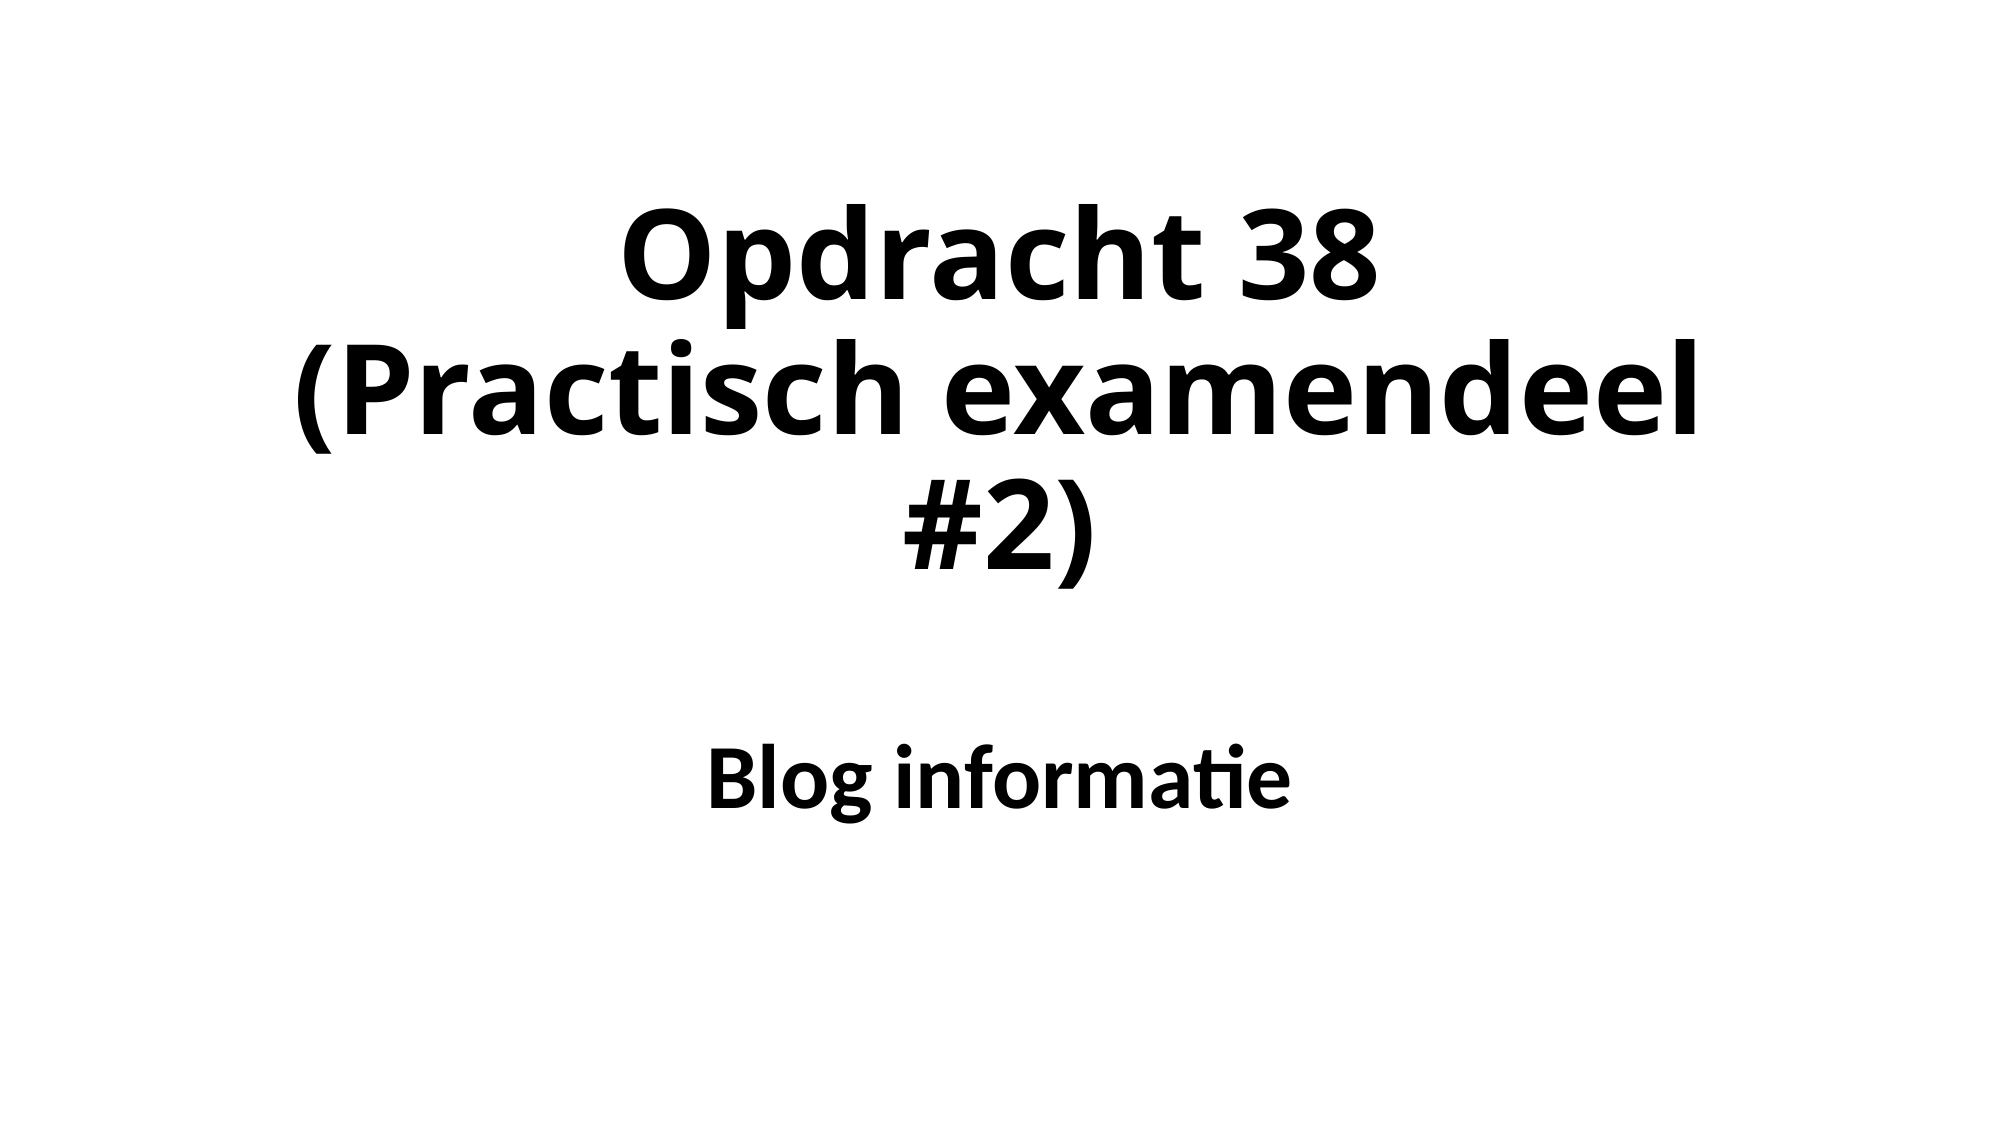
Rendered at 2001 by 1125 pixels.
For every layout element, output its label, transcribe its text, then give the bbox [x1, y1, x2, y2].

subtitle Blog informatie [249, 590, 1750, 863]
title Opdracht 38 (Practisch examendeel #2) [249, 184, 1750, 576]
